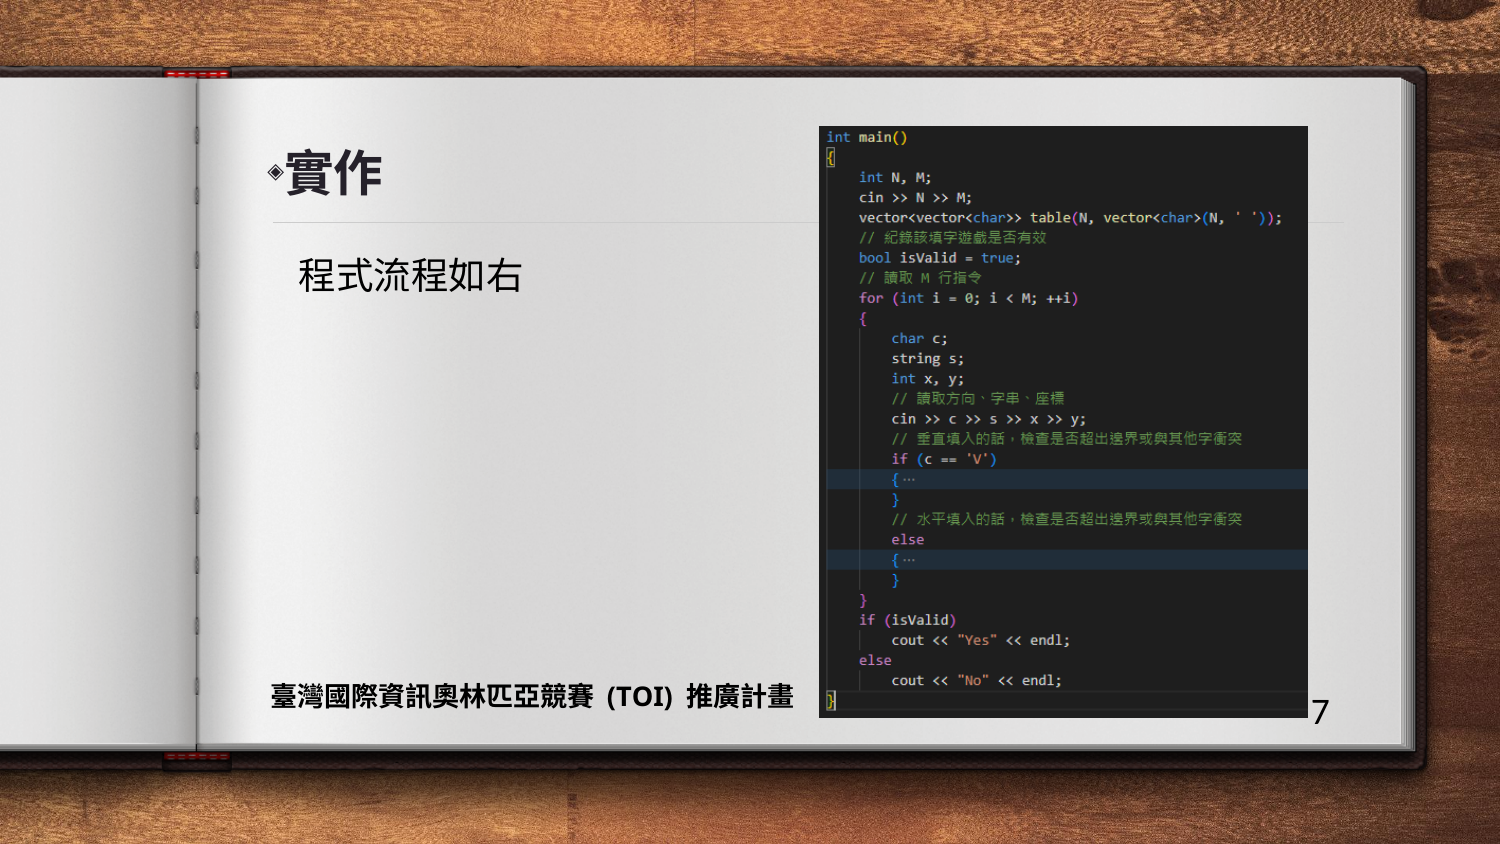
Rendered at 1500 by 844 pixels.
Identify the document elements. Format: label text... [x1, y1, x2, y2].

text_box 程式流程如右 [283, 244, 742, 305]
list 實作 [252, 126, 819, 216]
text_box 7 [1295, 672, 1386, 737]
picture [819, 126, 1308, 718]
